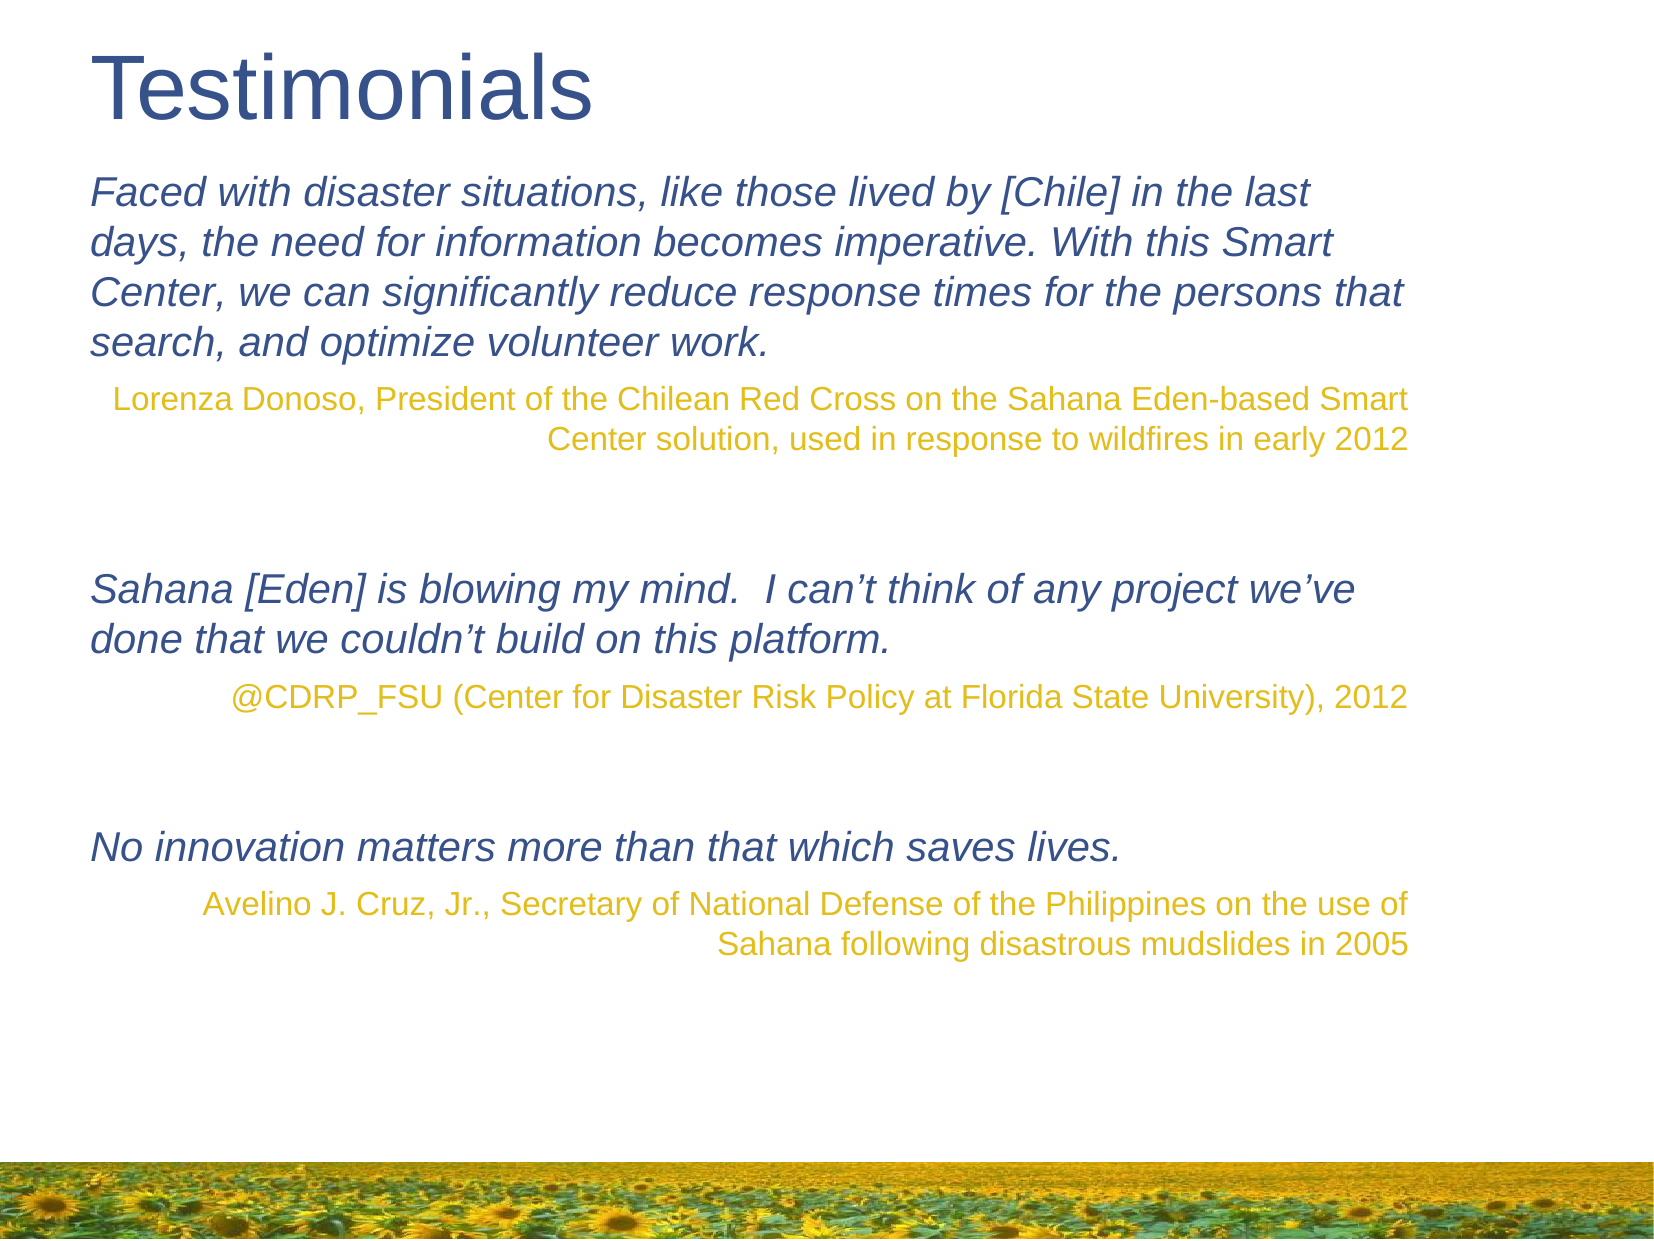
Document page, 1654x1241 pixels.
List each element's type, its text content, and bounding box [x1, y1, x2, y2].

picture [0, 1162, 1654, 1239]
text_box Faced with disaster situations, like those lived by [Chile] in the last days, the need for information becomes imperative. With this Smart Center, we can significantly reduce response times for the persons that search, and optimize volunteer work. Lorenza Donoso, President of the Chilean Red Cross on the Sahana Eden-based Smart Center solution, used in response to wildfires in early 2012 Sahana [Eden] is blowing my mind. I can’t think of any project we’ve done that we couldn’t build on this platform. @CDRP_FSU (Center for Disaster Risk Policy at Florida State University), 2012 No innovation matters more than that which saves lives. Avelino J. Cruz, Jr., Secretary of National Defense of the Philippines on the use of Sahana following disastrous mudslides in 2005 [75, 150, 1426, 1051]
title Testimonials [75, 12, 1426, 150]
